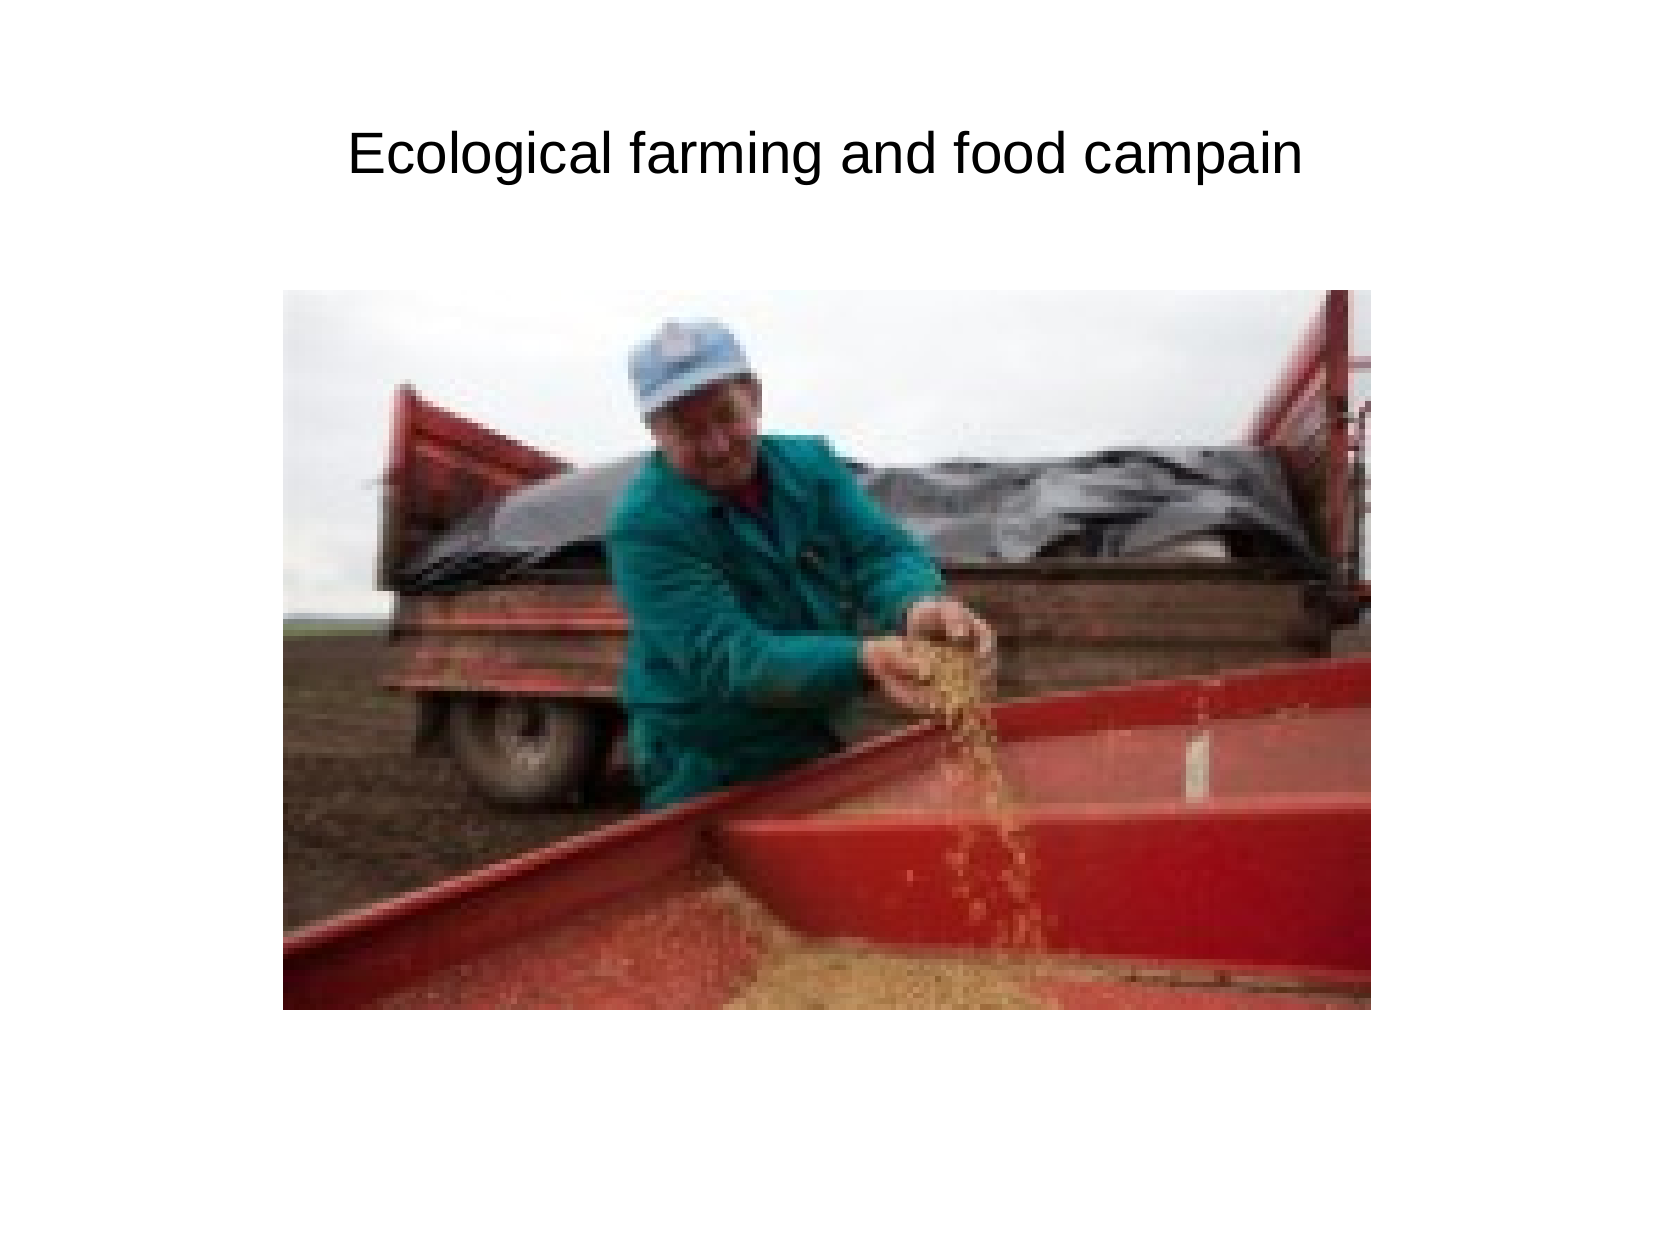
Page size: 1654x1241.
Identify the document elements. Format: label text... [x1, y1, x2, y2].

title Ecological farming and food campain [82, 49, 1571, 257]
picture [283, 290, 1371, 1010]
